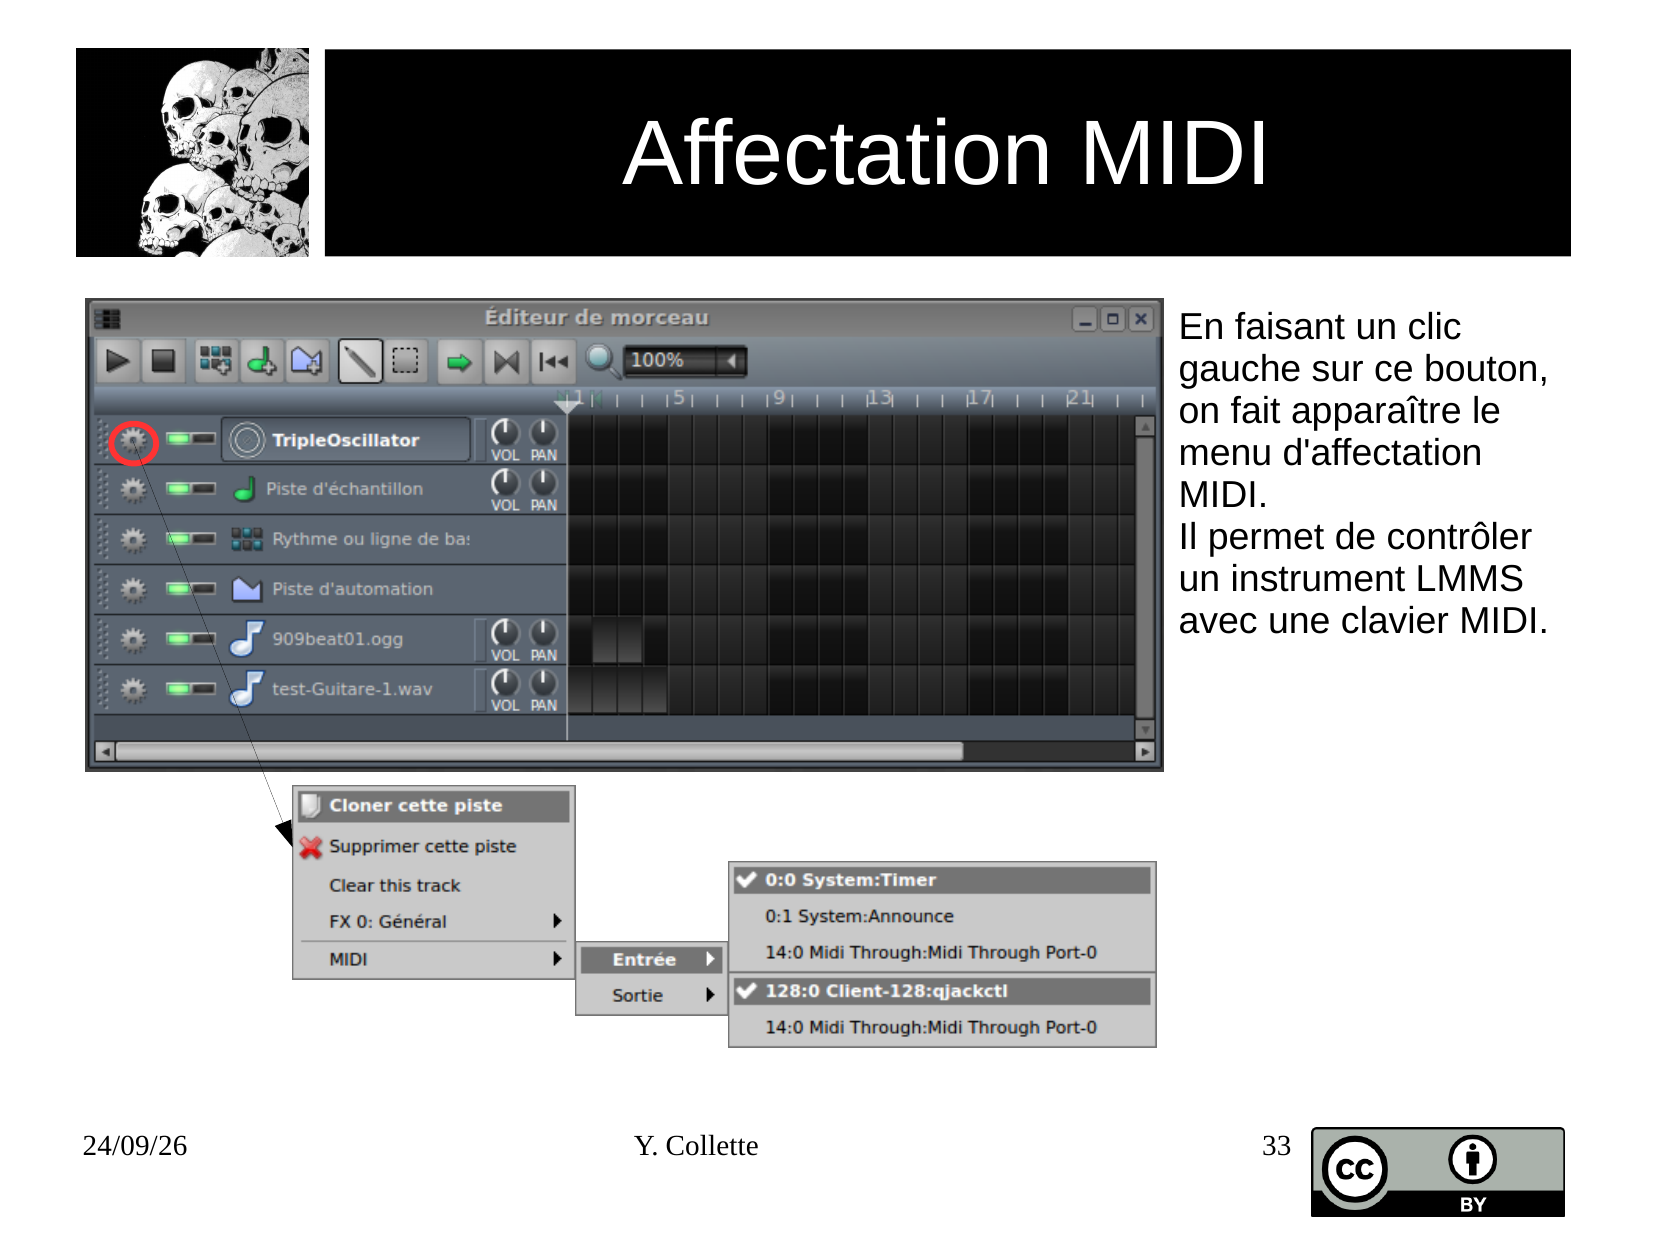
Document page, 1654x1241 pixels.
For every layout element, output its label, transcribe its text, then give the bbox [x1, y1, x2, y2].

picture [85, 298, 1164, 772]
picture [1311, 1127, 1565, 1217]
title Affectation MIDI [324, 49, 1571, 257]
picture [76, 48, 309, 257]
picture [292, 785, 1157, 1048]
text_box En faisant un clic gauche sur ce bouton, on fait apparaître le menu d'affectation MIDI. Il permet de contrôler un instrument LMMS avec une clavier MIDI. [1163, 298, 1571, 650]
picture [115, 427, 153, 460]
